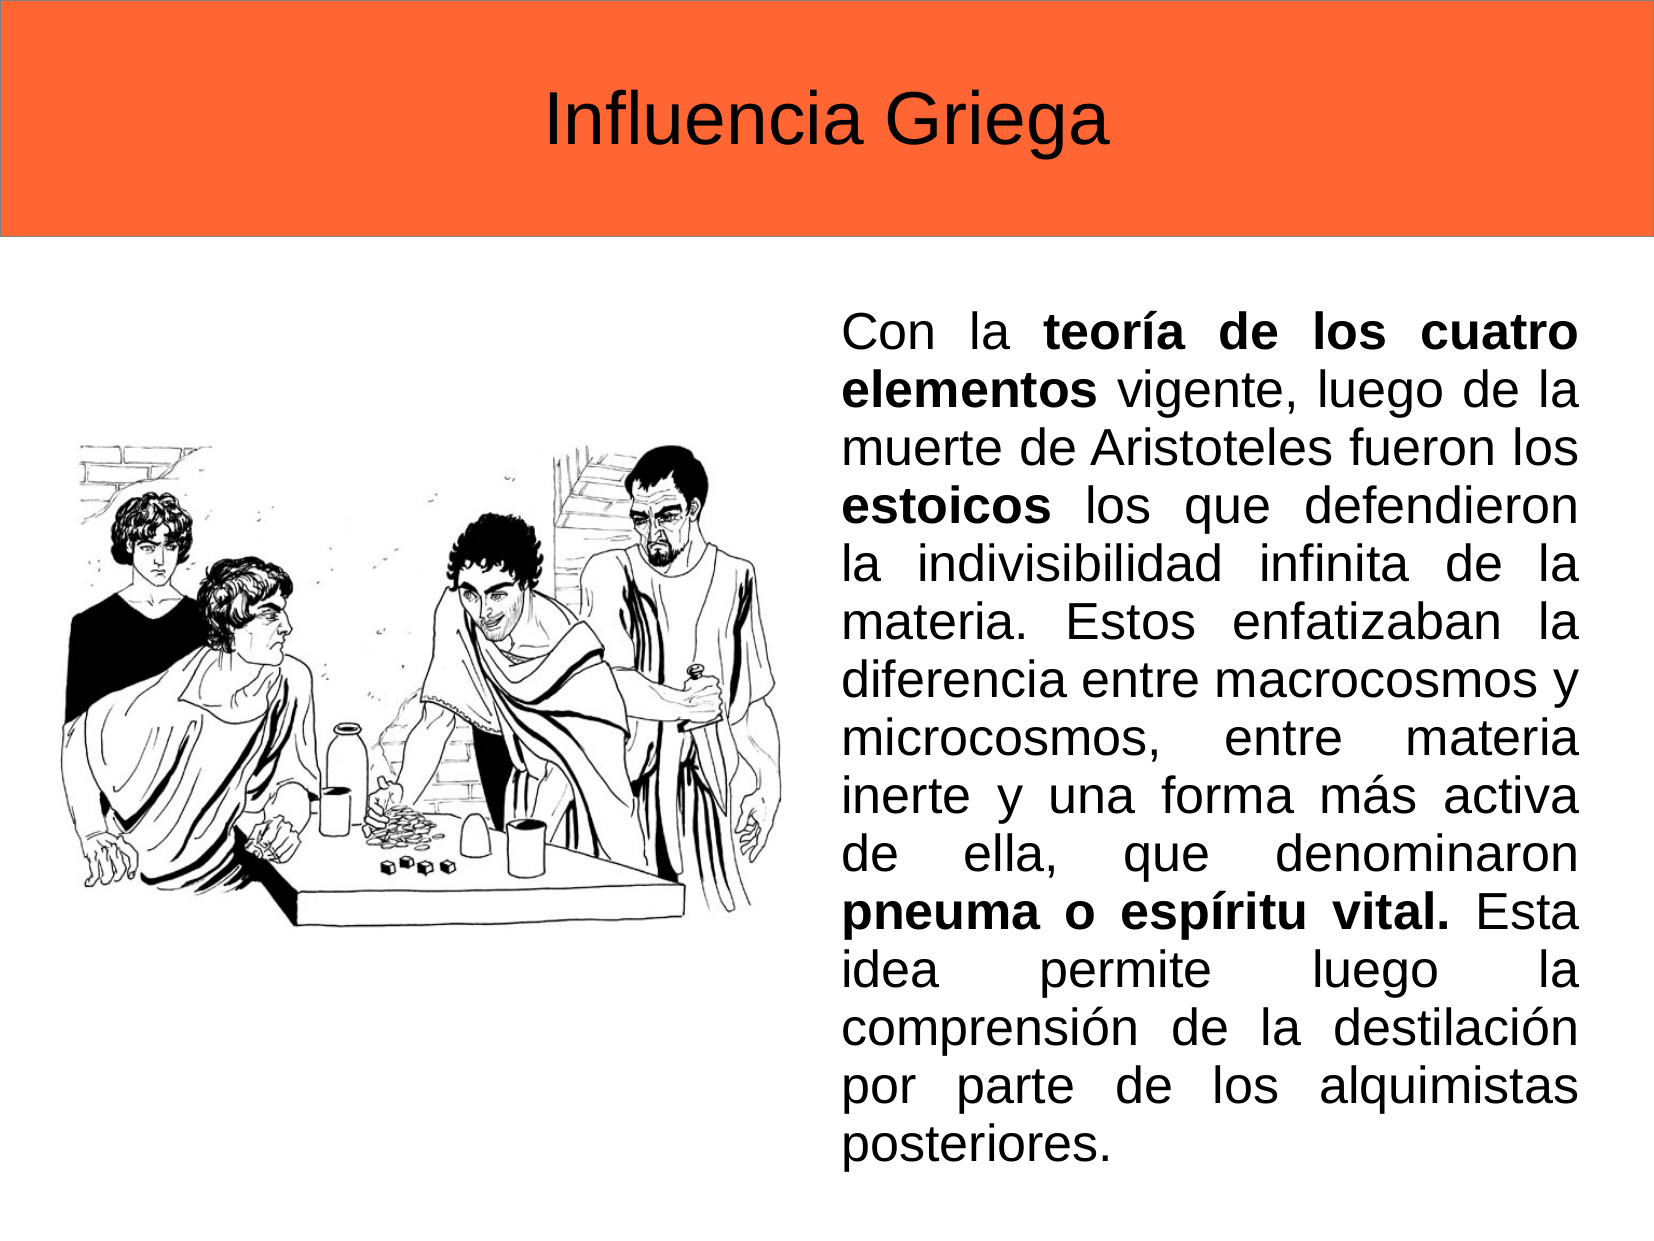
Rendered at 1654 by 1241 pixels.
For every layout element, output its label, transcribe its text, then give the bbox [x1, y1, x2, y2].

text_box Con la teoría de los cuatro elementos vigente, luego de la muerte de Aristoteles fueron los estoicos los que defendieron la indivisibilidad infinita de la materia. Estos enfatizaban la diferencia entre macrocosmos y microcosmos, entre materia inerte y una forma más activa de ella, que denominaron pneuma o espíritu vital. Esta idea permite luego la comprensión de la destilación por parte de los alquimistas posteriores. [826, 295, 1595, 1180]
text_box Influencia Griega [0, 0, 1654, 237]
picture [59, 442, 782, 932]
